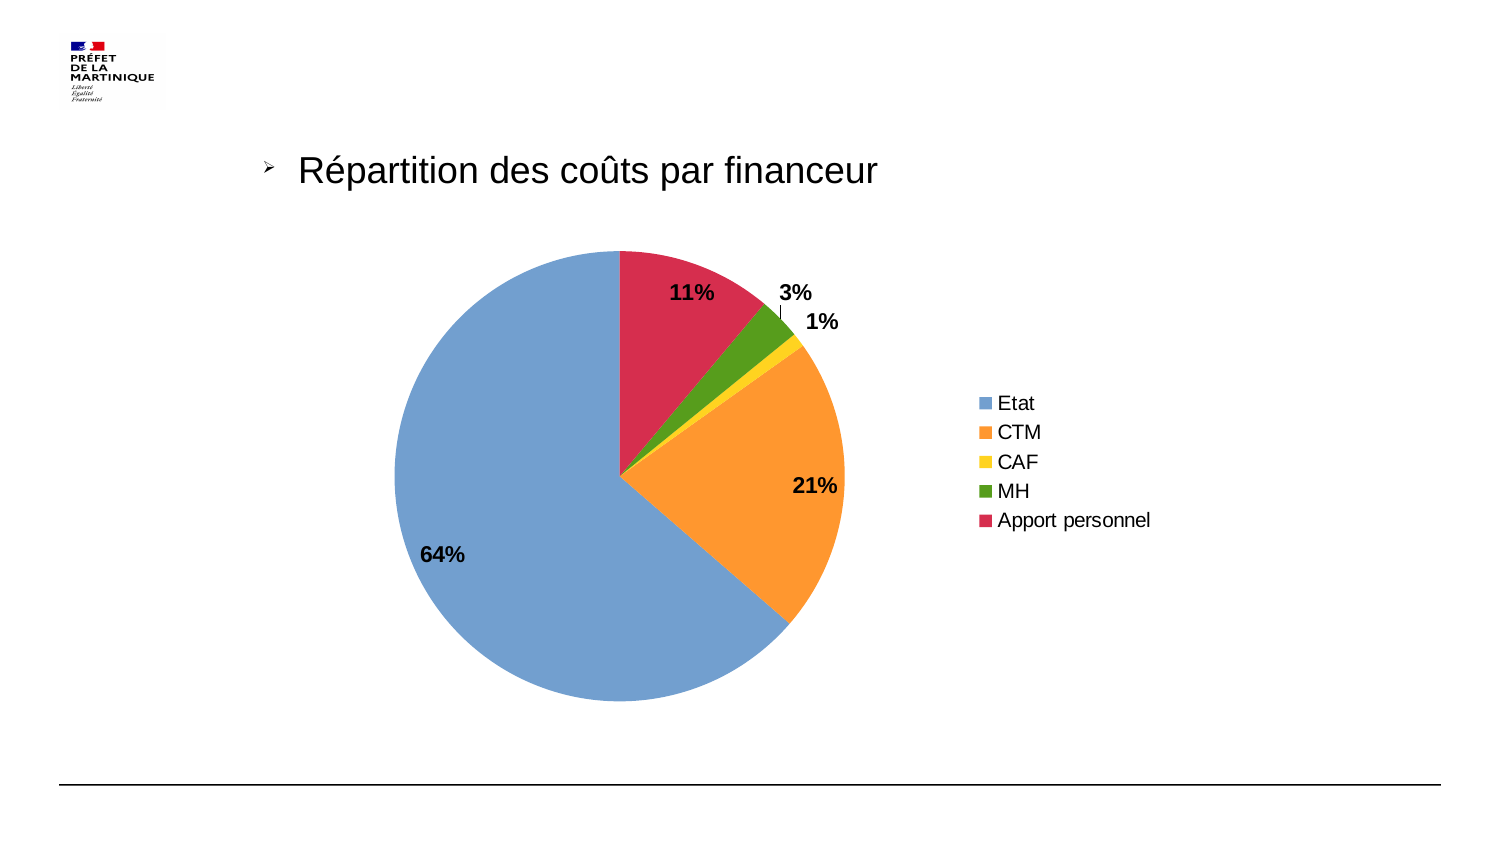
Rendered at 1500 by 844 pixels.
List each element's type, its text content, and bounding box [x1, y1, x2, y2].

text_box Répartition des coûts par financeur [248, 141, 1264, 199]
chart [284, 212, 1171, 712]
picture [59, 33, 166, 110]
